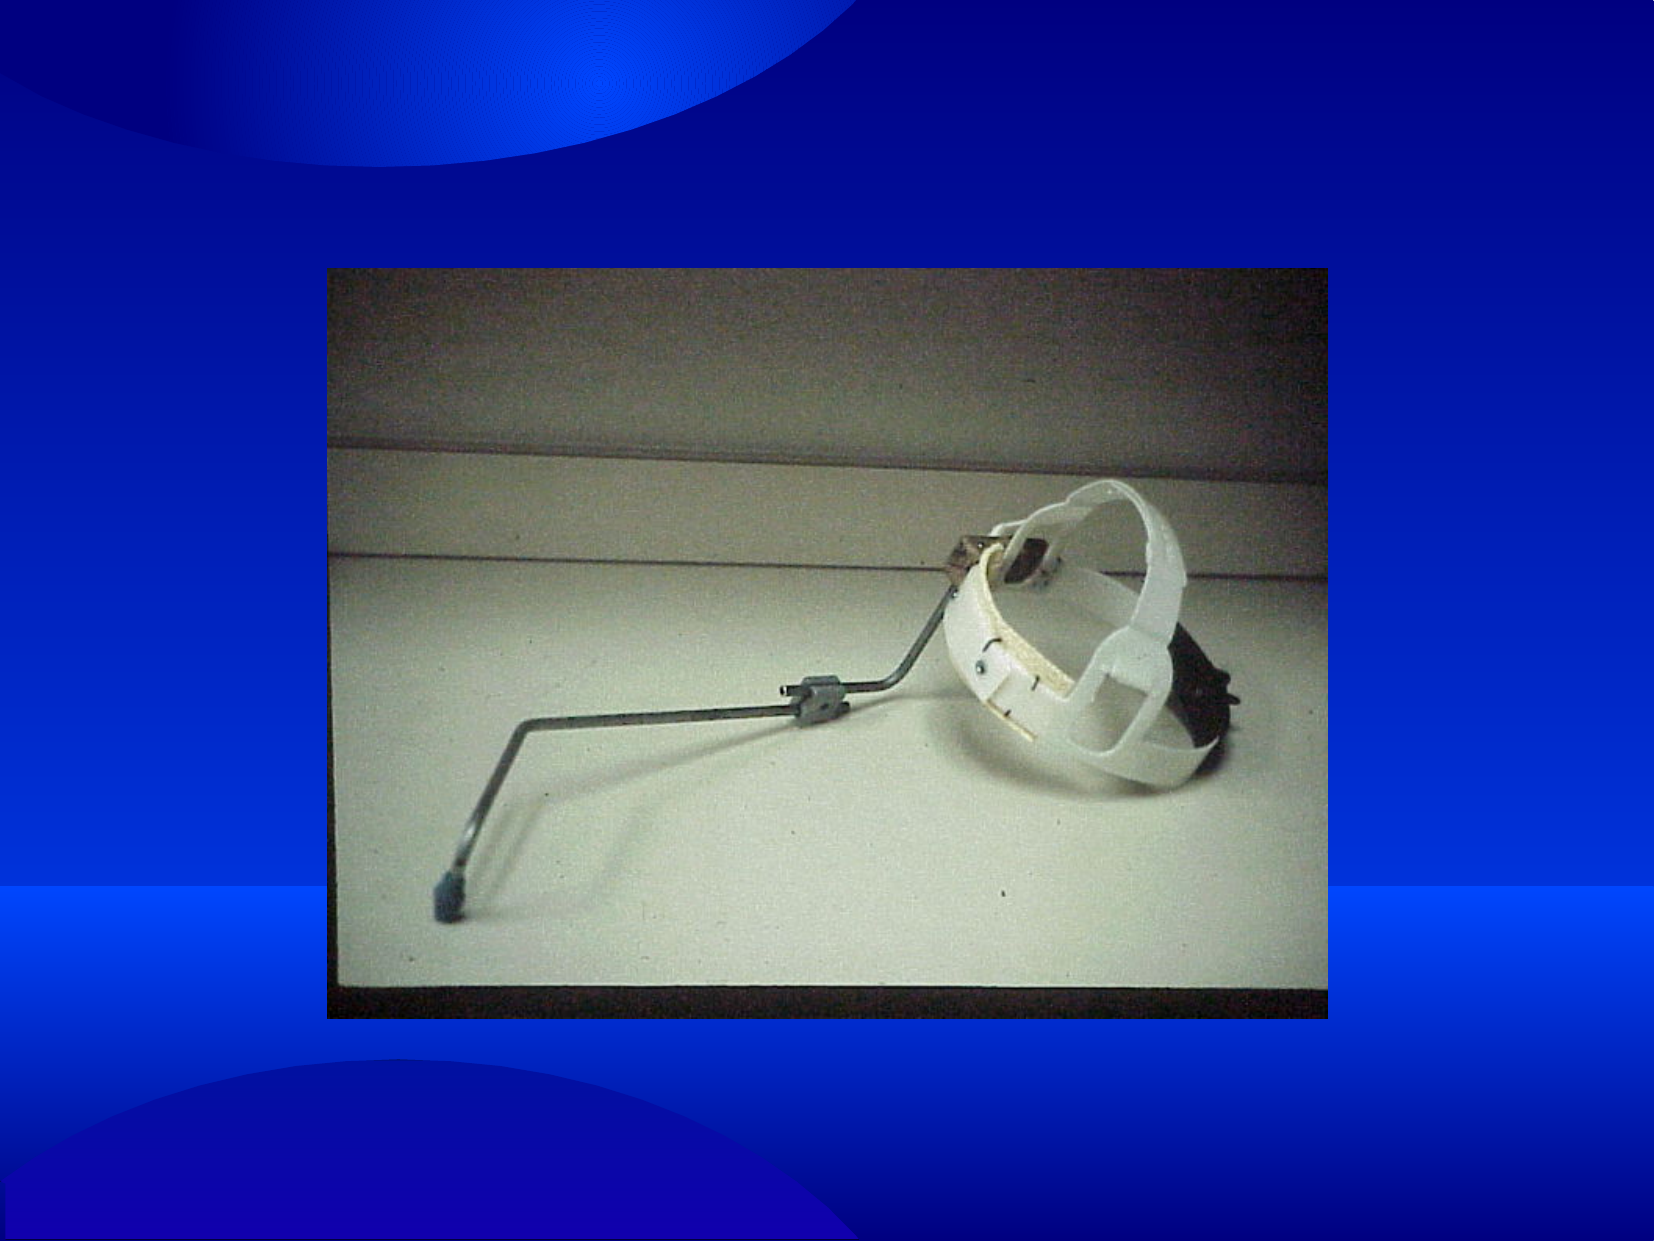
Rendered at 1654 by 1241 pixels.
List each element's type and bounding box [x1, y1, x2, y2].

picture [327, 268, 1328, 1019]
